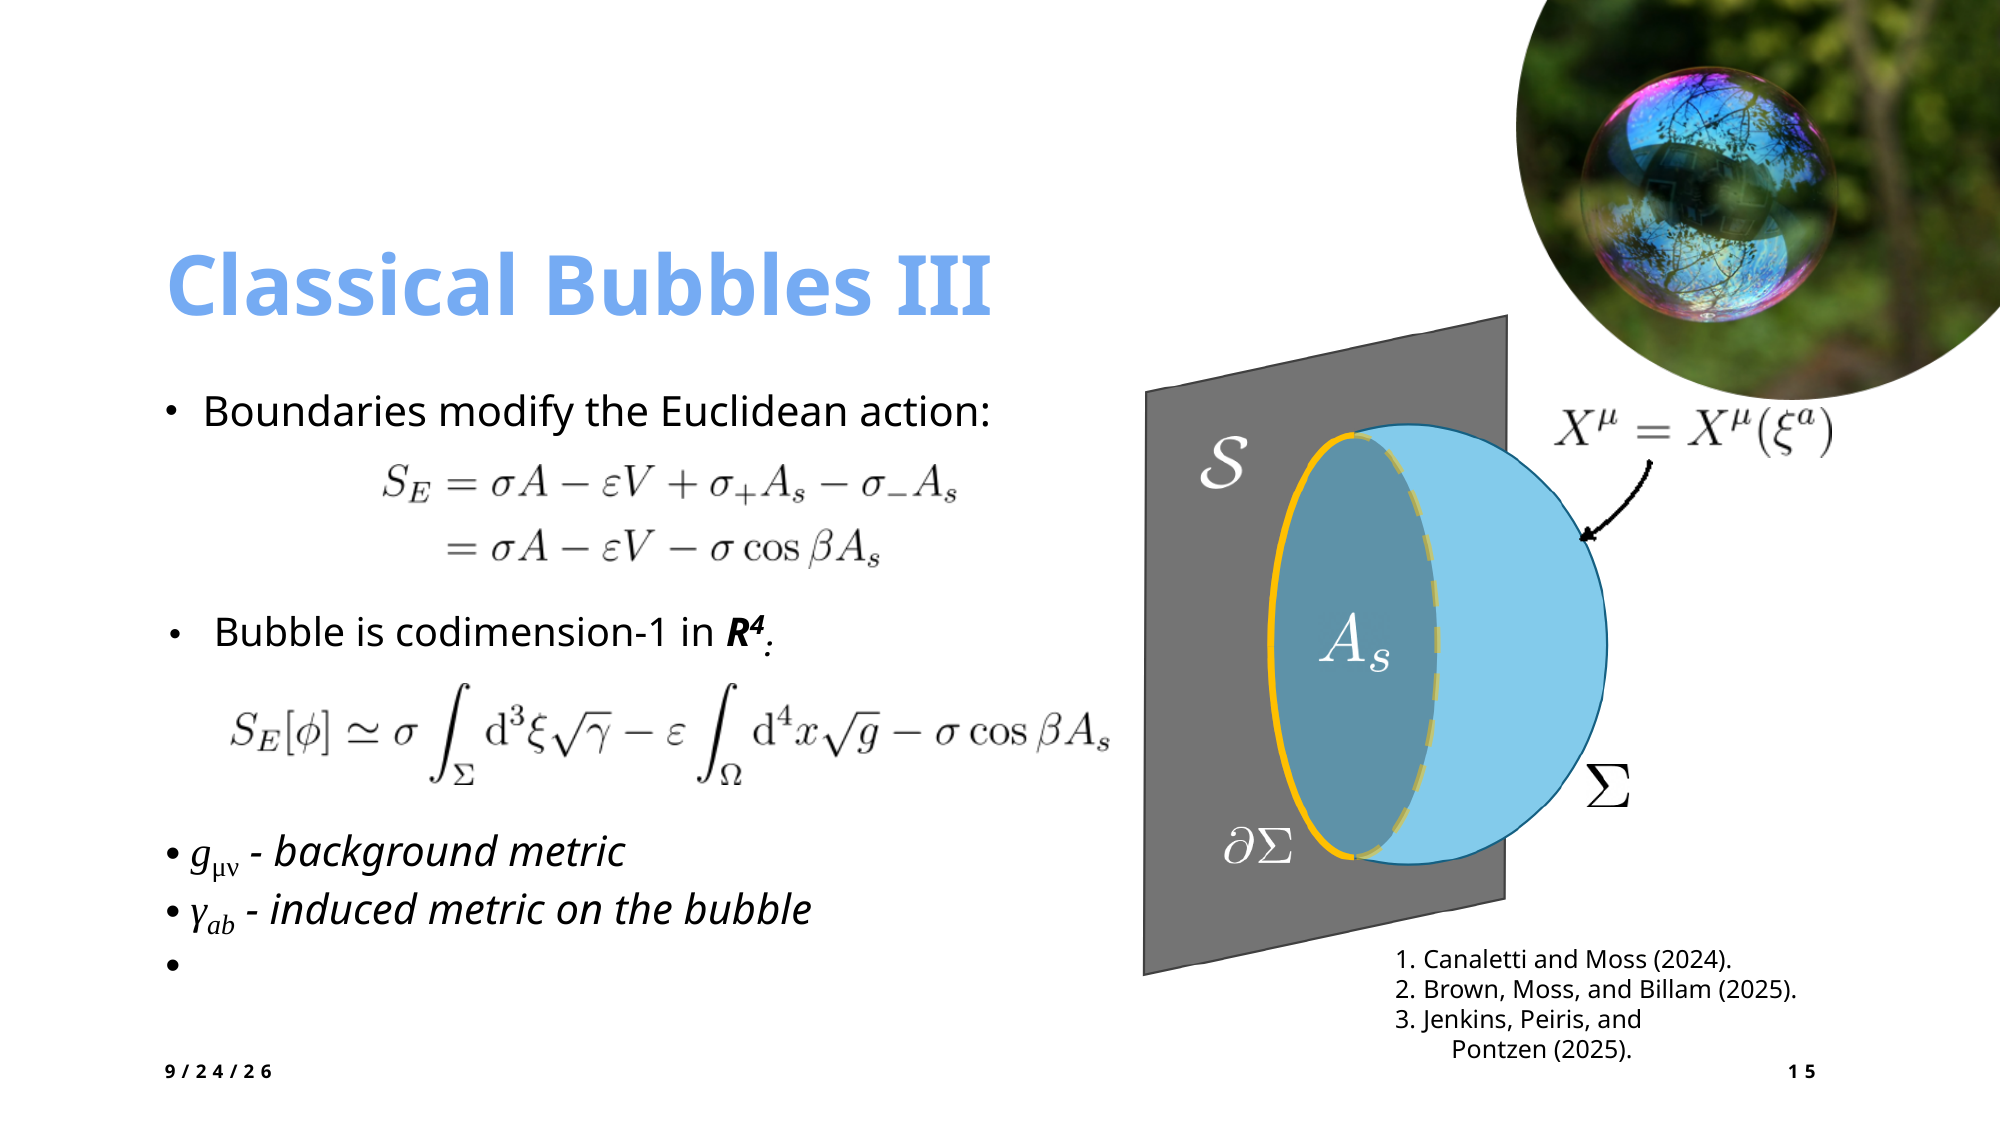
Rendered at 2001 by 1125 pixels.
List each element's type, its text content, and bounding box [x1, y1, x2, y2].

footer [1110, 1042, 1772, 1103]
text_box gμν - background metric γab - induced metric on the bubble [150, 817, 862, 984]
list Boundaries modify the Euclidean action: [150, 367, 1187, 619]
footer [1456, 1042, 1463, 1049]
text_box Bubble is codimension-1 in R4: [154, 588, 1193, 670]
footer [1578, 1042, 1586, 1056]
text_box Canaletti and Moss (2024). Brown, Moss, and Billam (2025). Jenkins, Peiris, and Pontzen (2025). [1380, 935, 1833, 1042]
slide_number 1/18/2026 [149, 1042, 600, 1103]
picture [379, 464, 958, 570]
picture [1516, 0, 2000, 400]
picture [228, 420, 1832, 1015]
slide_number 15 [1772, 1042, 1892, 1103]
title Classical Bubbles III [150, 224, 1851, 420]
